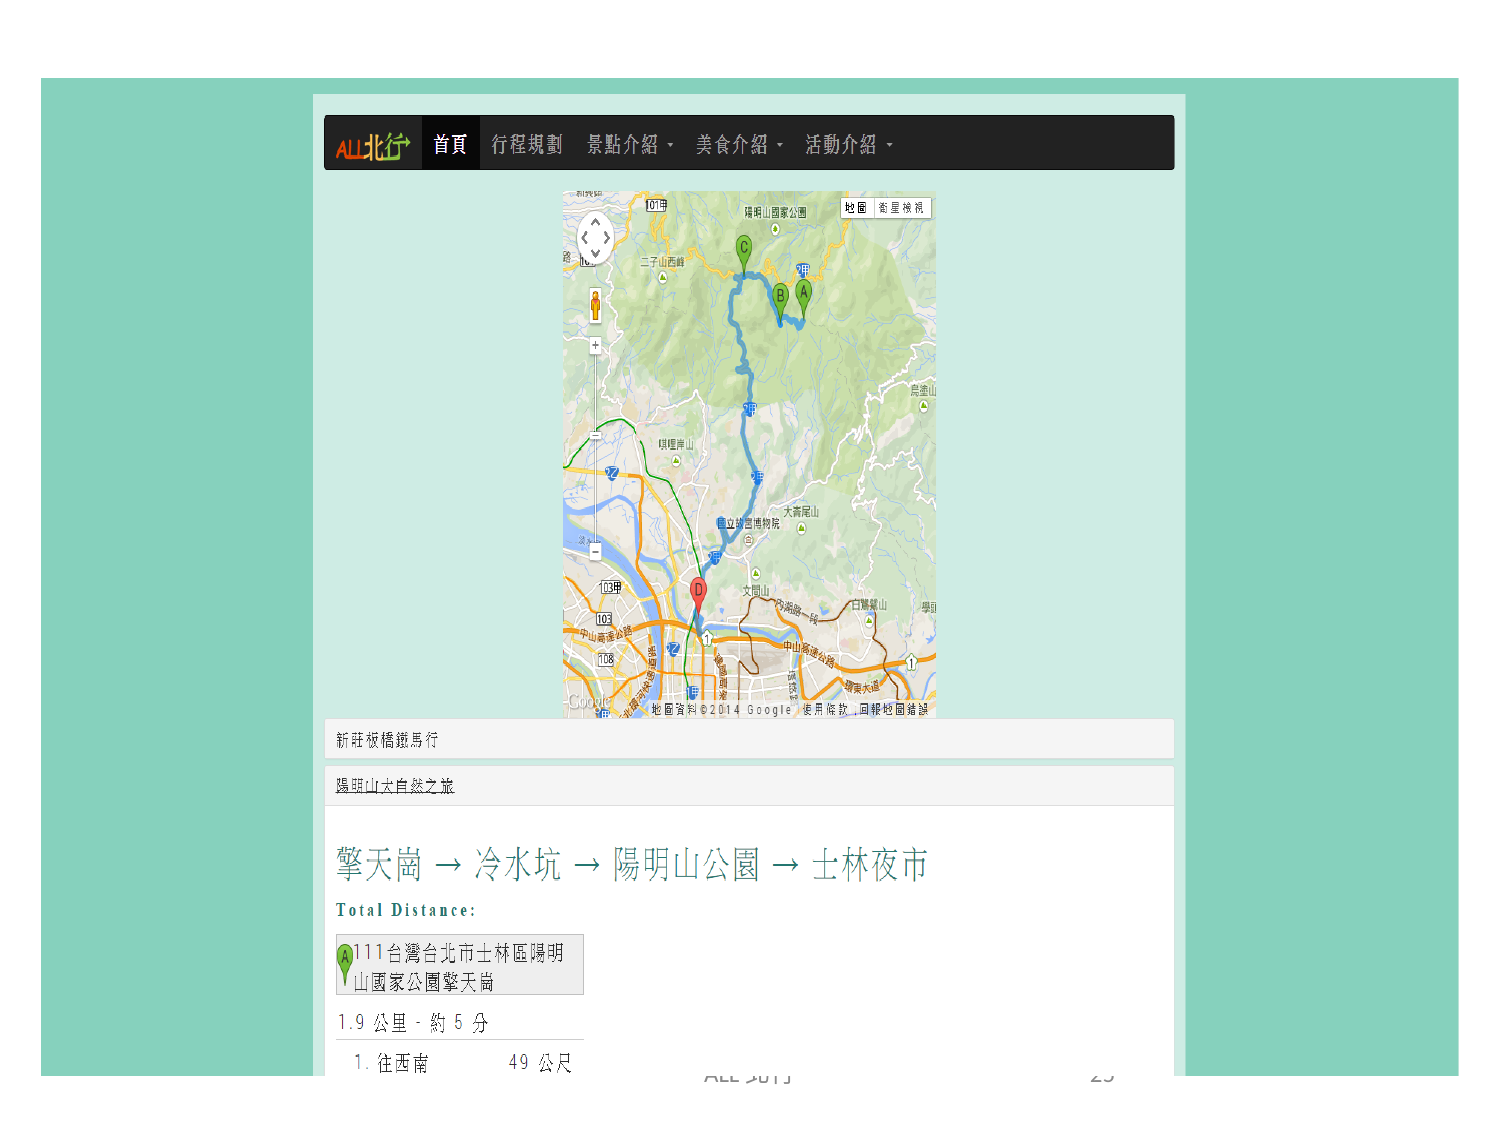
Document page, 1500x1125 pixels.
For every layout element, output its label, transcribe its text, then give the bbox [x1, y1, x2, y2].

picture [41, 78, 1459, 1076]
text_box 25 [1074, 1076, 1426, 1103]
text_box ALL北行 [512, 1076, 988, 1103]
